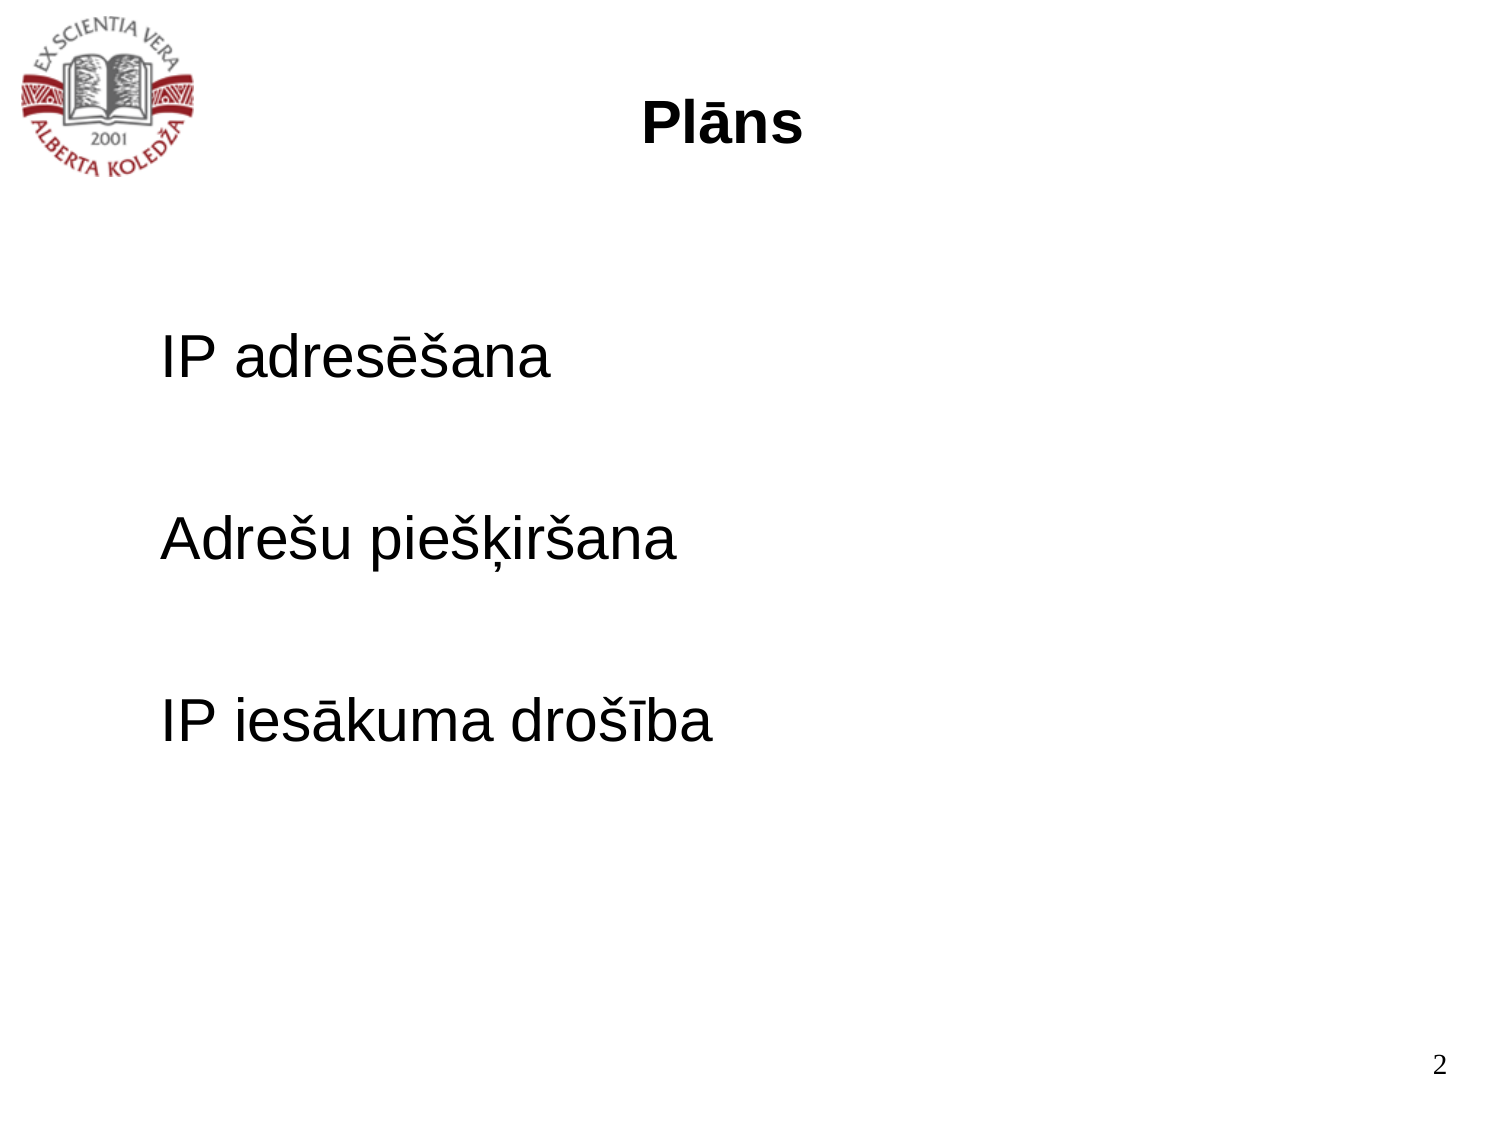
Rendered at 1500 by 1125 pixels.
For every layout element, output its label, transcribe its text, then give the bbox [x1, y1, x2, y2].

list IP adresēšana Adrešu piešķiršana IP iesākuma drošība [74, 200, 1463, 1101]
title Plāns [50, 62, 1374, 175]
picture [21, 16, 194, 177]
